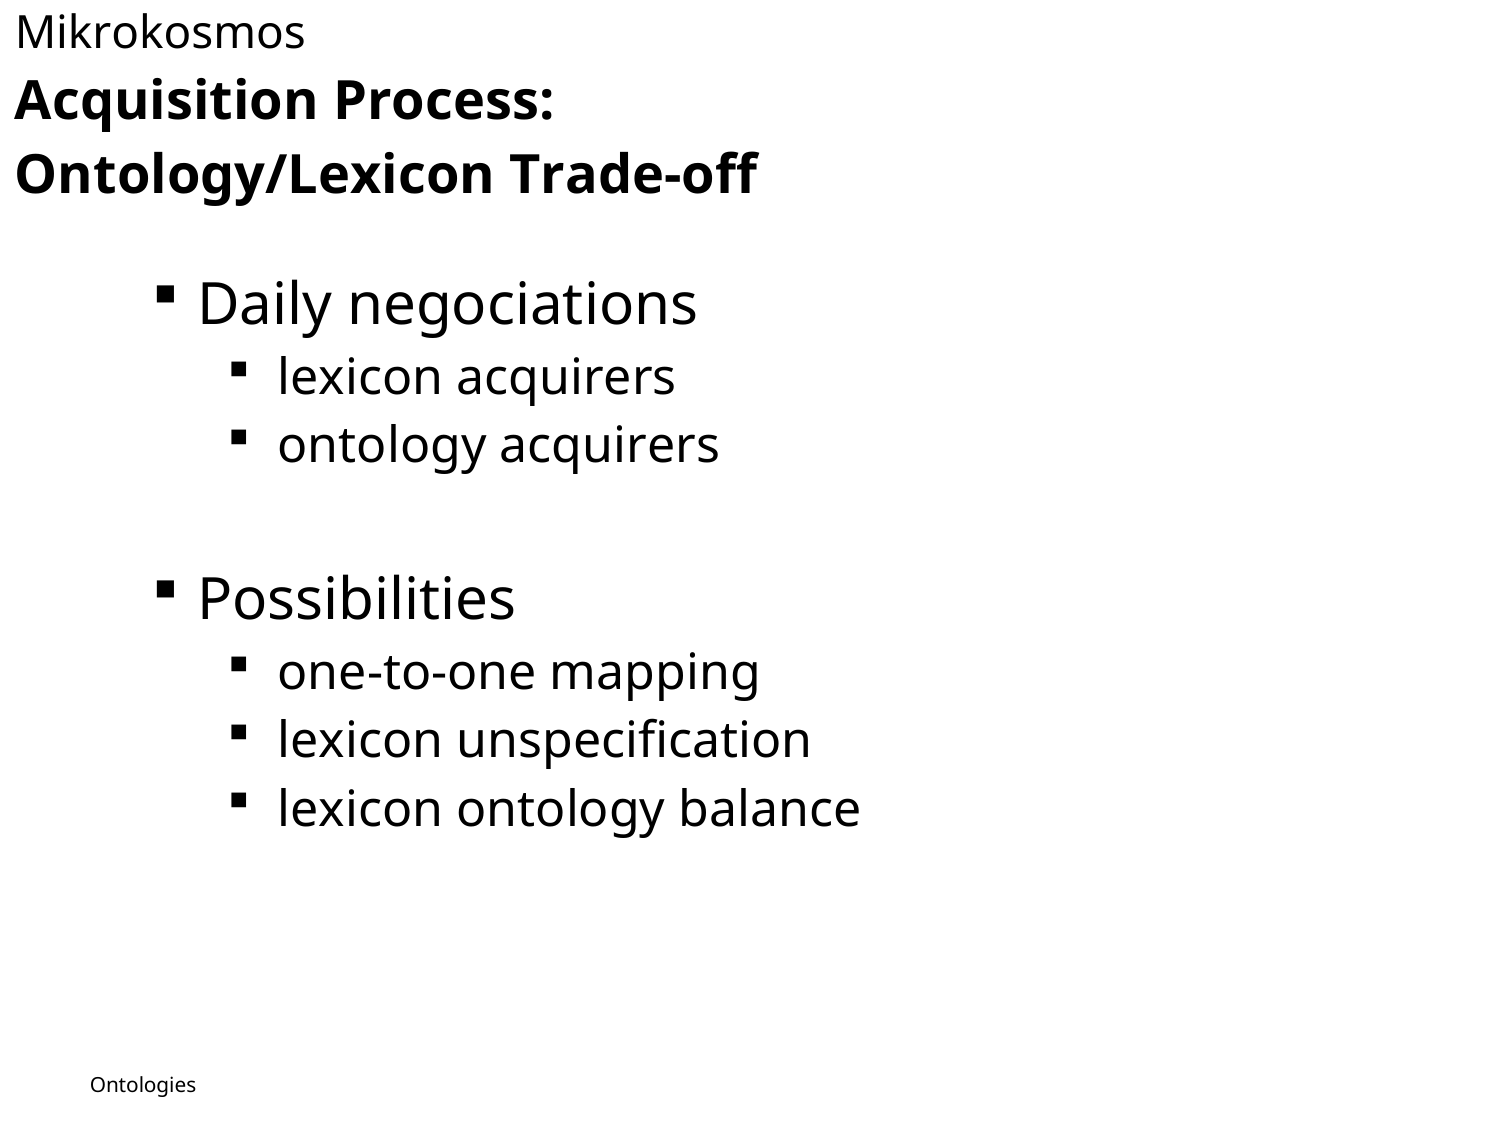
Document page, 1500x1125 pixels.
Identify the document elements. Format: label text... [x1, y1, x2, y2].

list Daily negociations lexicon acquirers ontology acquirers Possibilities one-to-one mapping lexicon unspecification lexicon ontology balance [62, 174, 1288, 1013]
title Mikrokosmos Acquisition Process: Ontology/Lexicon Trade-off [0, 0, 1500, 210]
